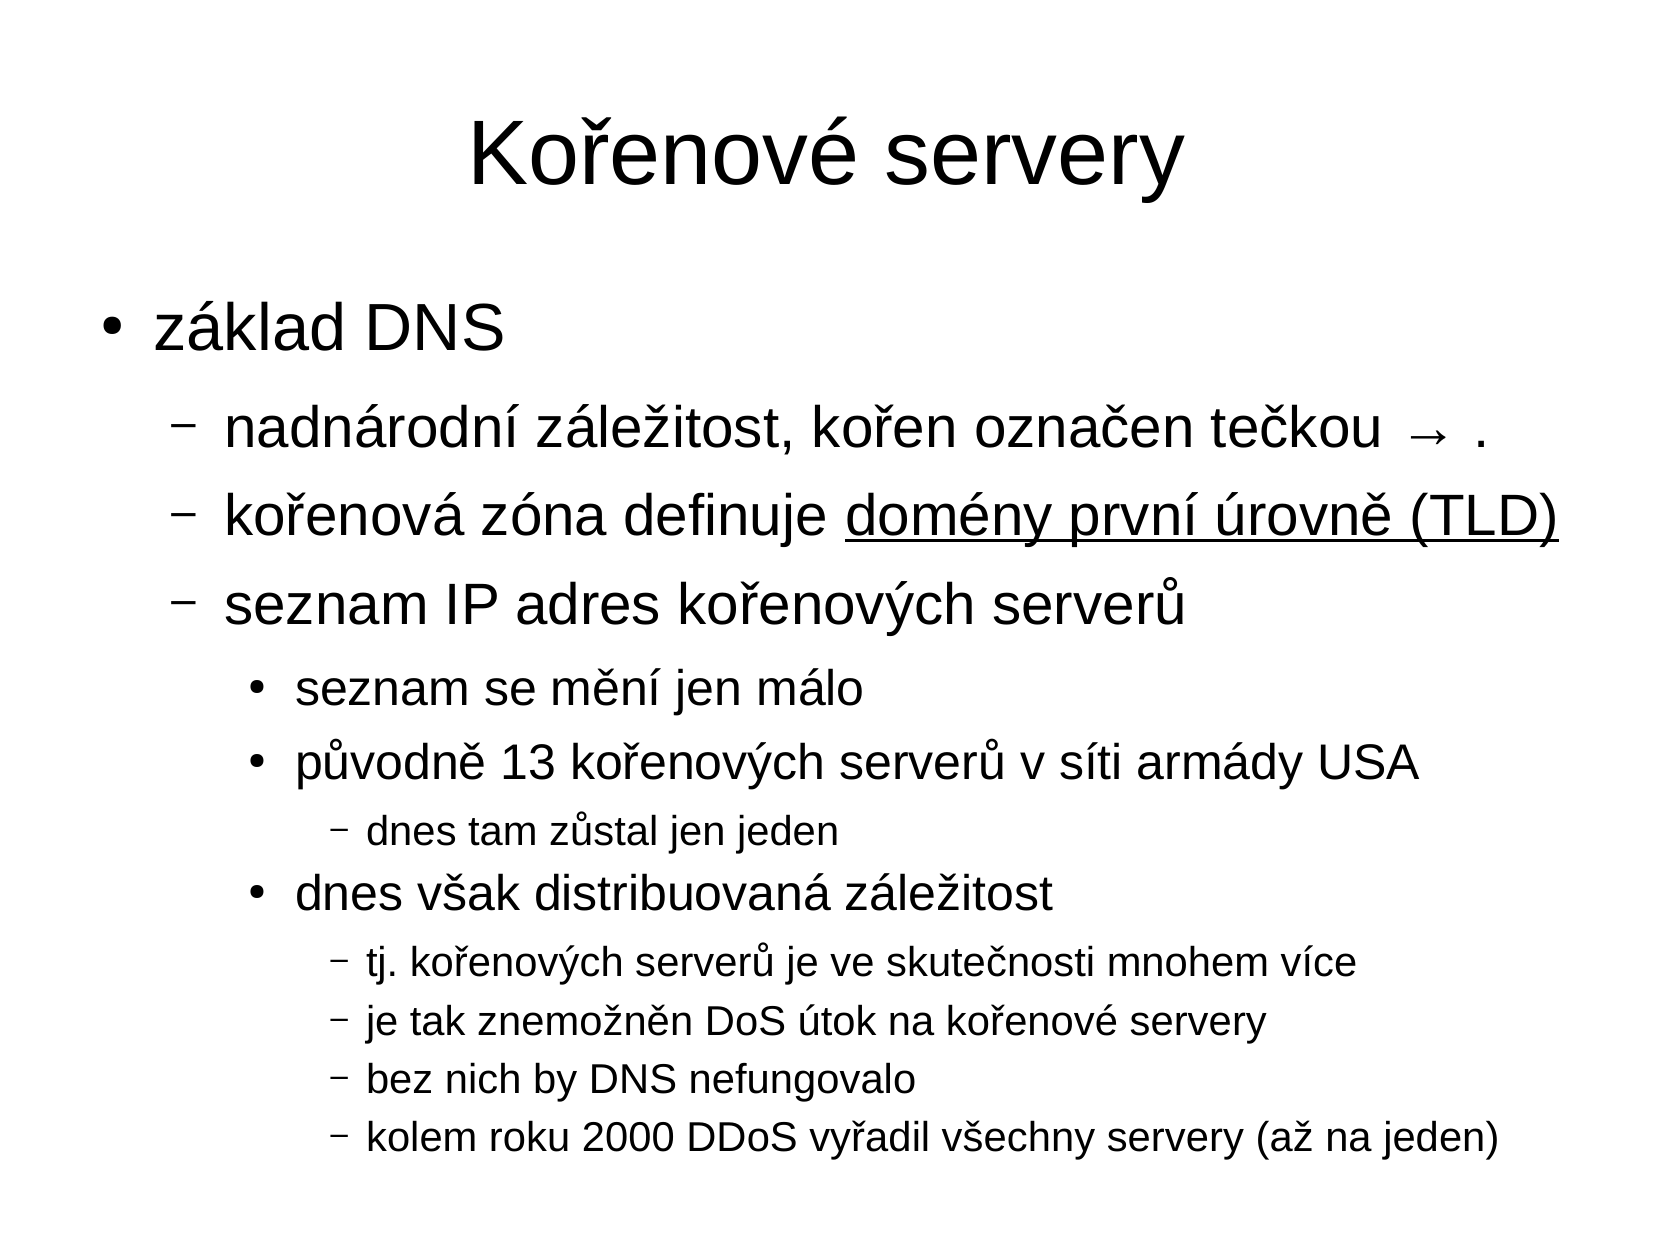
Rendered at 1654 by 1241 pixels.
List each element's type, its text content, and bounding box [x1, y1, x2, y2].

list základ DNS nadnárodní záležitost, kořen označen tečkou → . kořenová zóna definuje domény první úrovně (TLD) seznam IP adres kořenových serverů seznam se mění jen málo původně 13 kořenových serverů v síti armády USA dnes tam zůstal jen jeden dnes však distribuovaná záležitost tj. kořenových serverů je ve skutečnosti mnohem více je tak znemožněn DoS útok na kořenové servery bez nich by DNS nefungovalo kolem roku 2000 DDoS vyřadil všechny servery (až na jeden) [82, 290, 1625, 1164]
title Kořenové servery [82, 49, 1571, 257]
